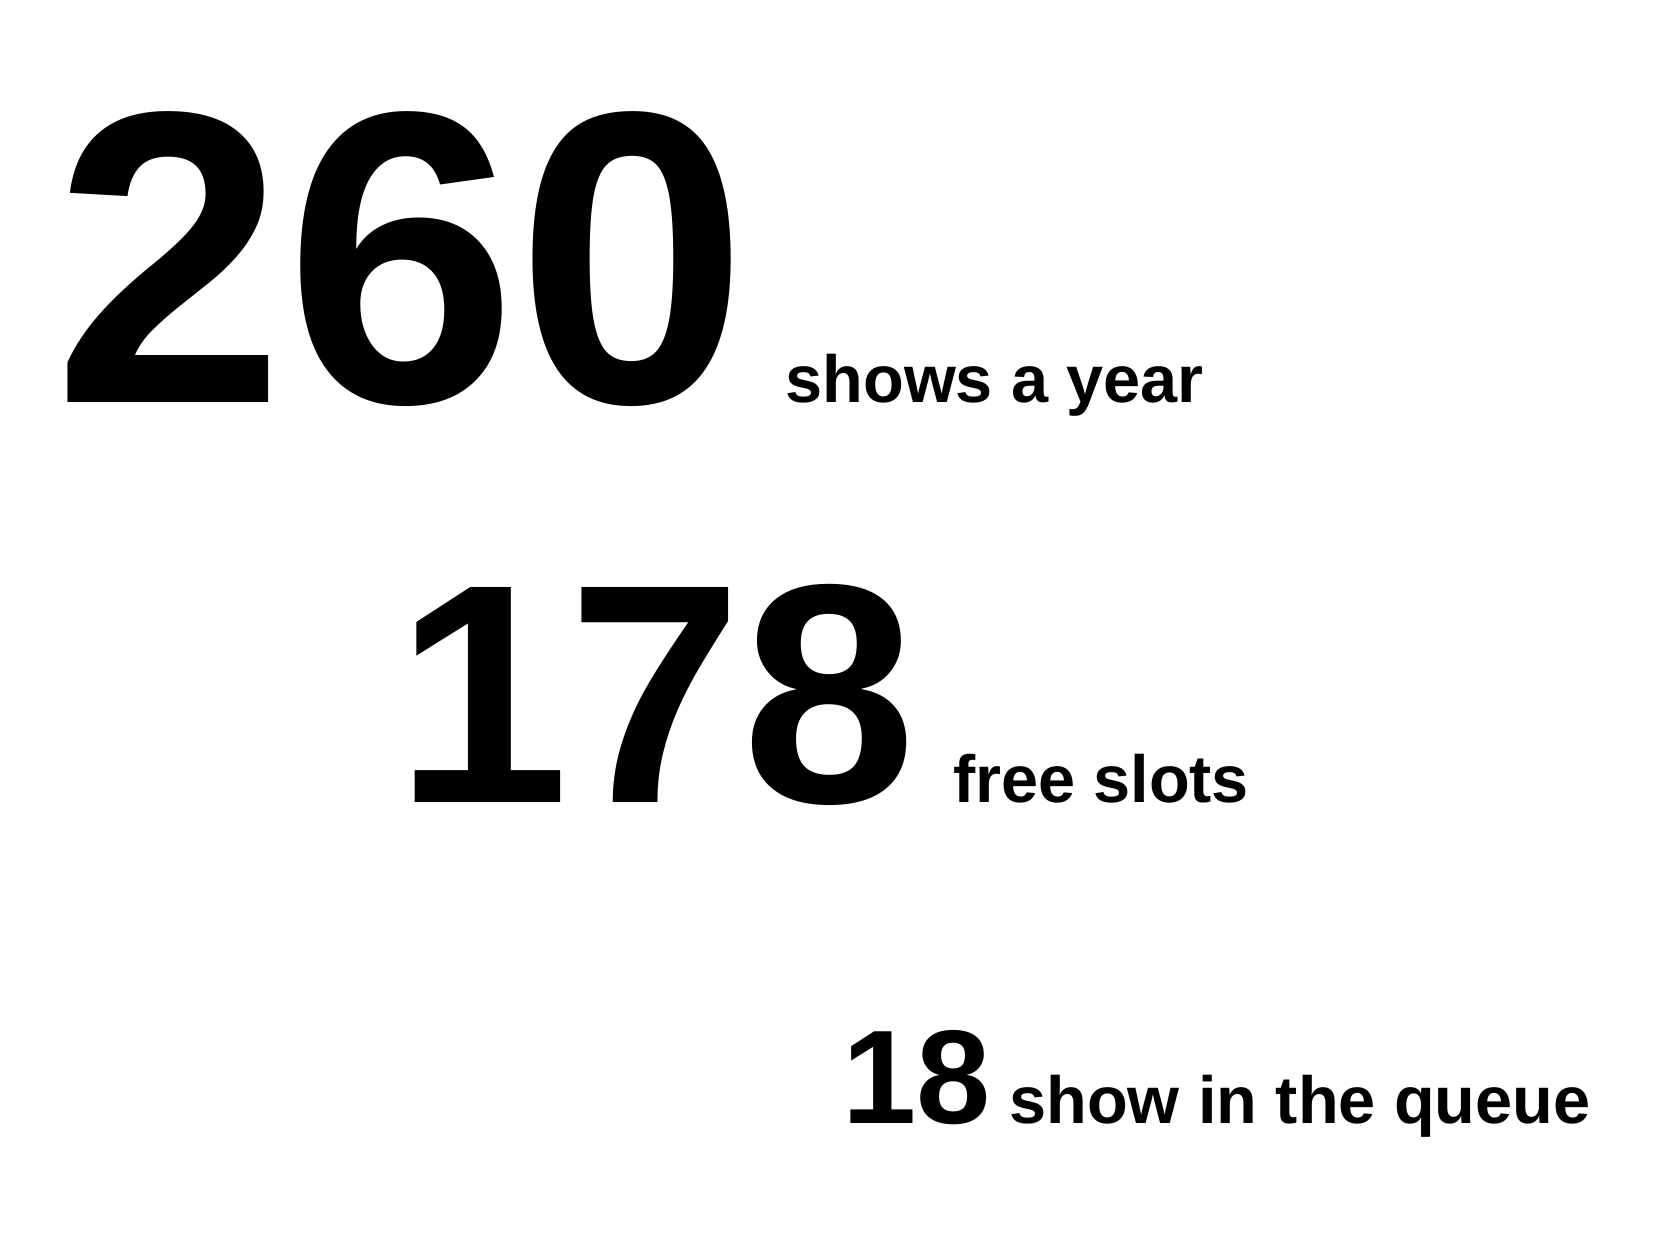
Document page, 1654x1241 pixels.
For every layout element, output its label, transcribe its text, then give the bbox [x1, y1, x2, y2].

list 260 shows a year 178 free slots 18 show in the queue [53, 24, 1591, 1152]
